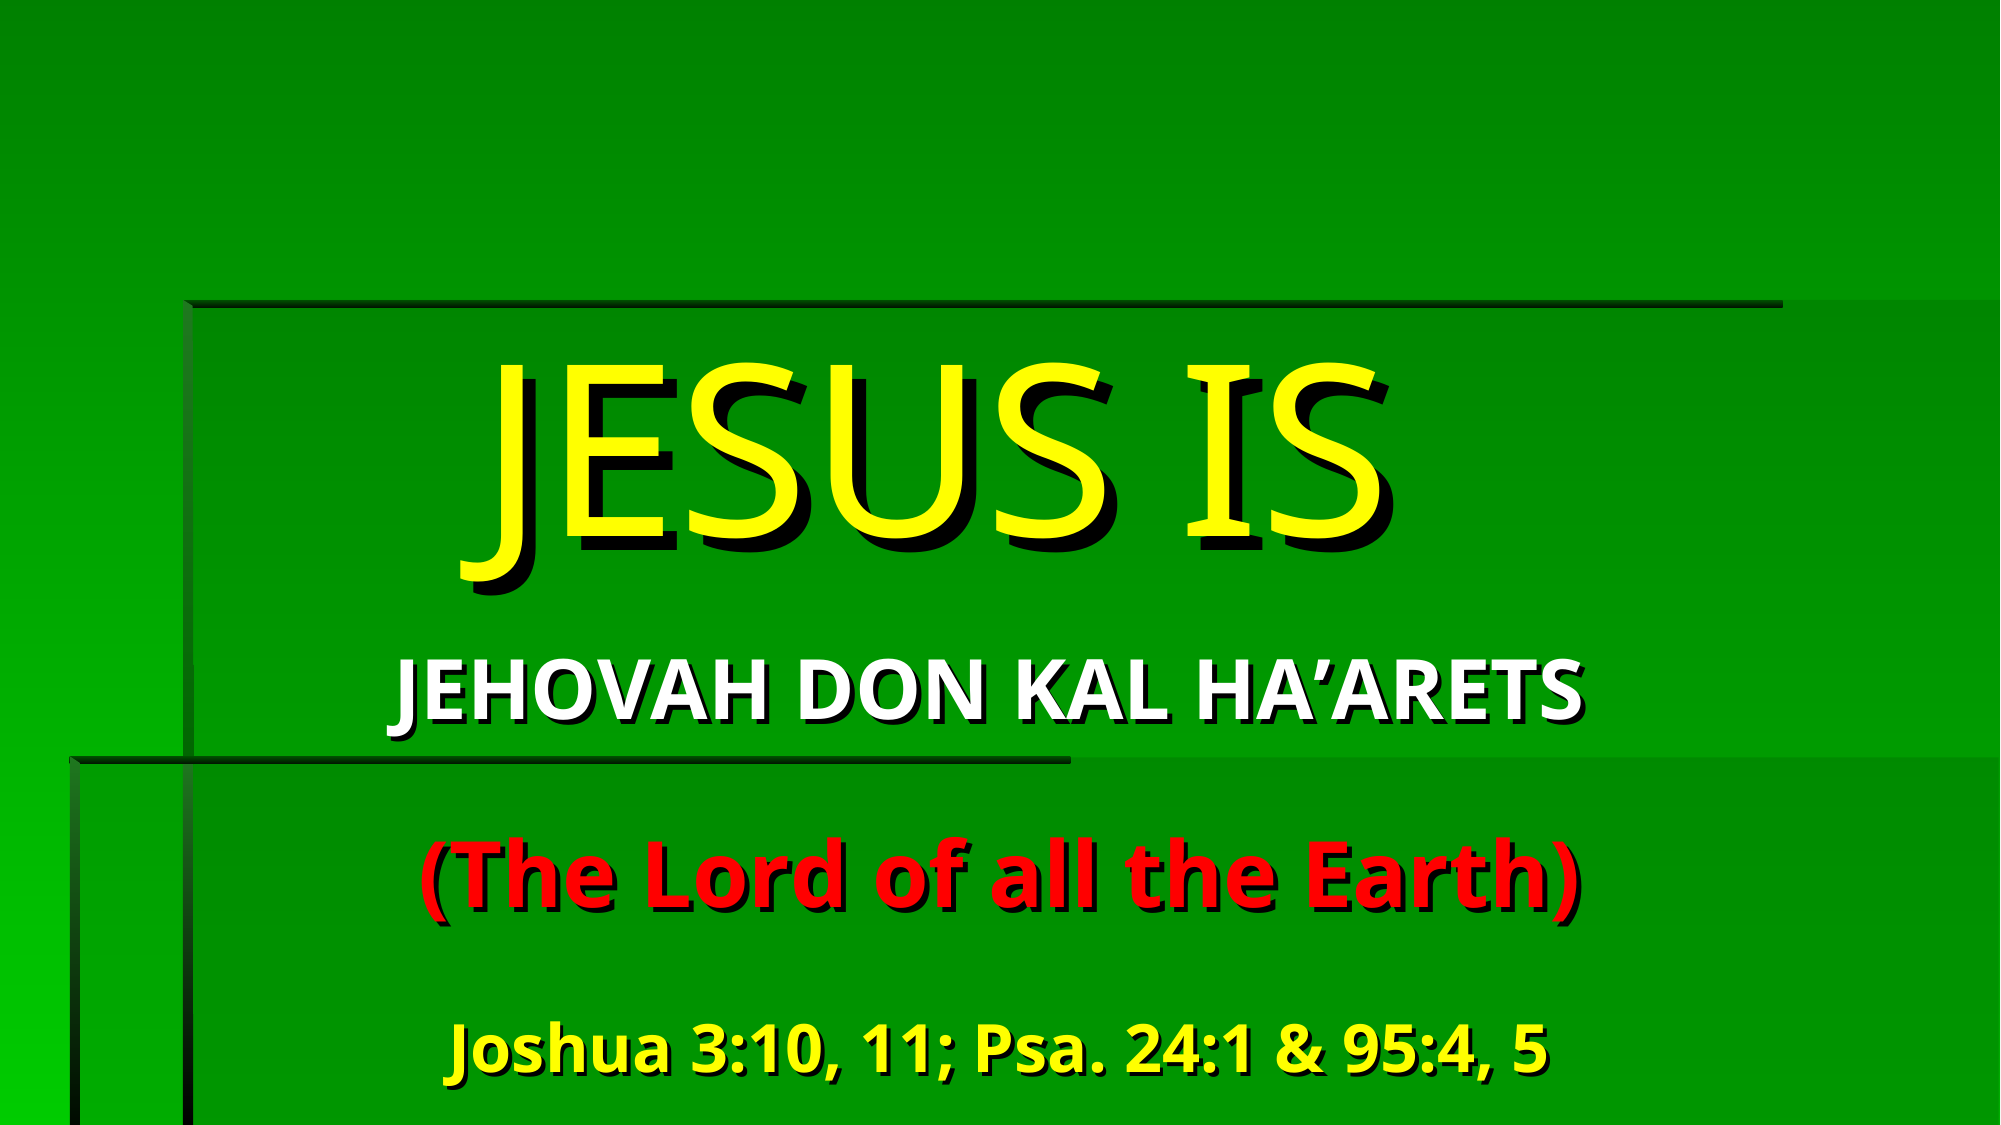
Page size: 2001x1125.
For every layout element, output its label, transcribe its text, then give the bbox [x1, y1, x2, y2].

title JESUS IS JEHOVAH DON KAL HA’ARETS (The Lord of all the Earth) Joshua 3:10, 11; Psa. 24:1 & 95:4, 5 [0, 0, 2000, 1125]
